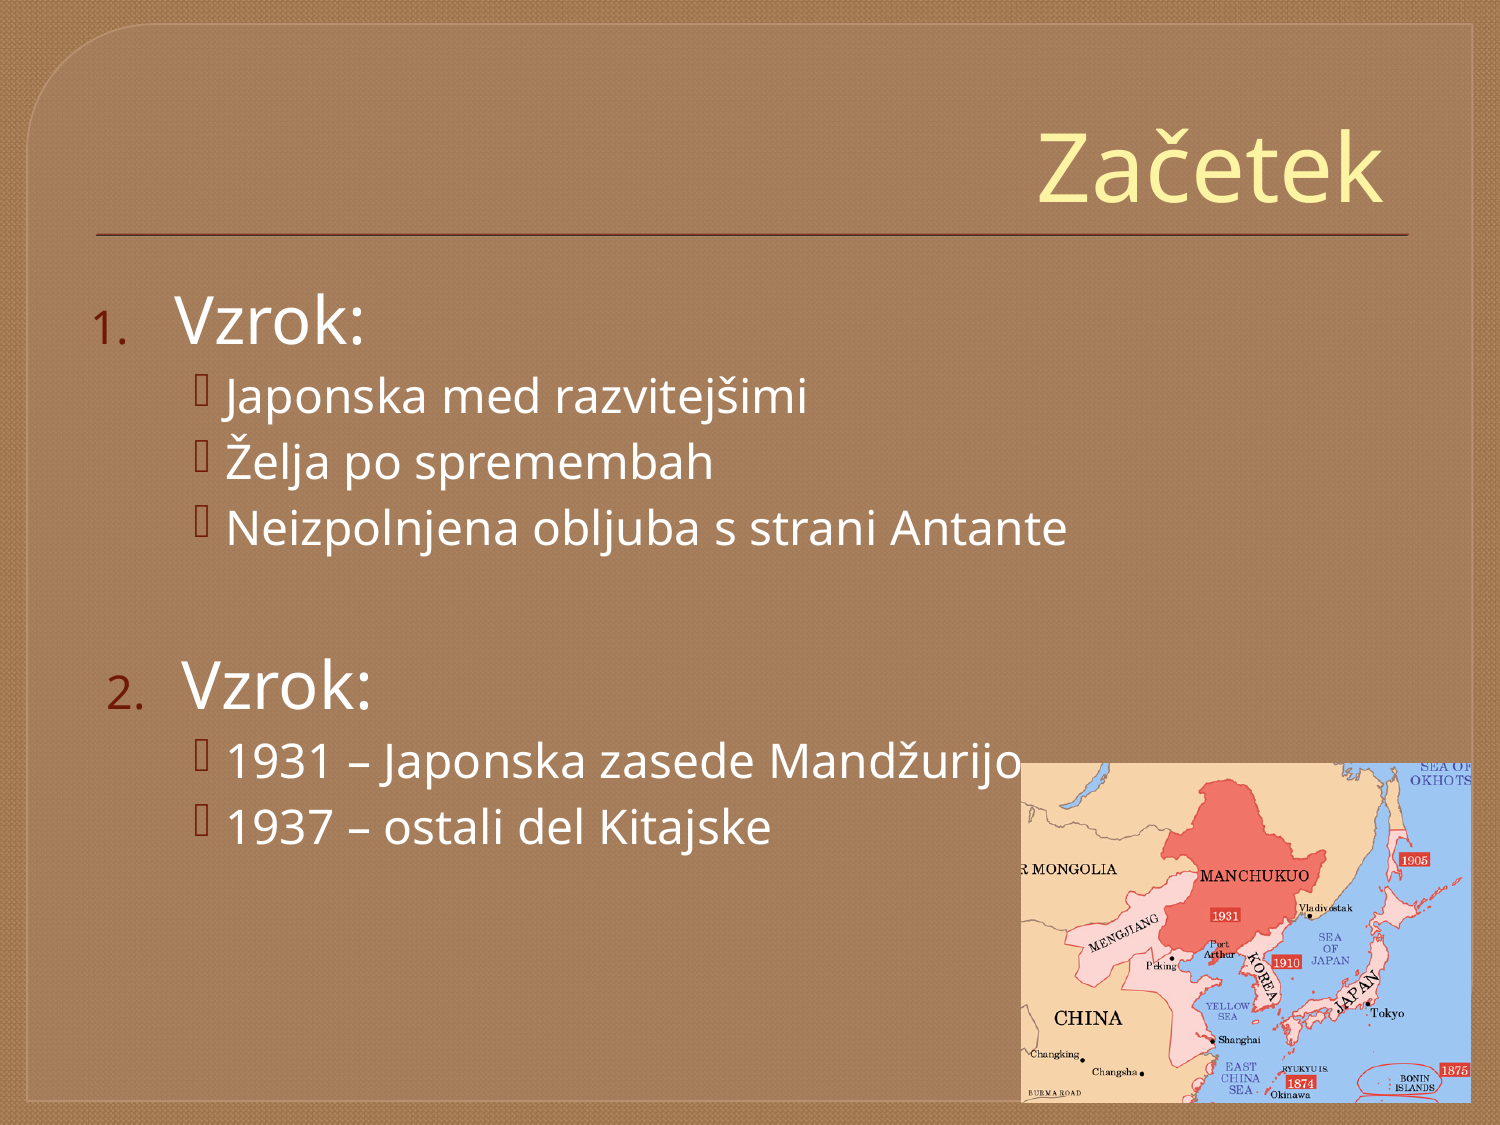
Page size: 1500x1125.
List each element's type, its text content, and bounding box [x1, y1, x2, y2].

list Vzrok: Japonska med razvitejšimi Želja po spremembah Neizpolnjena obljuba s strani Antante Vzrok: 1931 – Japonska zasede Mandžurijo 1937 – ostali del Kitajske [75, 270, 1425, 1013]
picture [0, 0, 1500, 1125]
title Začetek [75, 41, 1425, 230]
